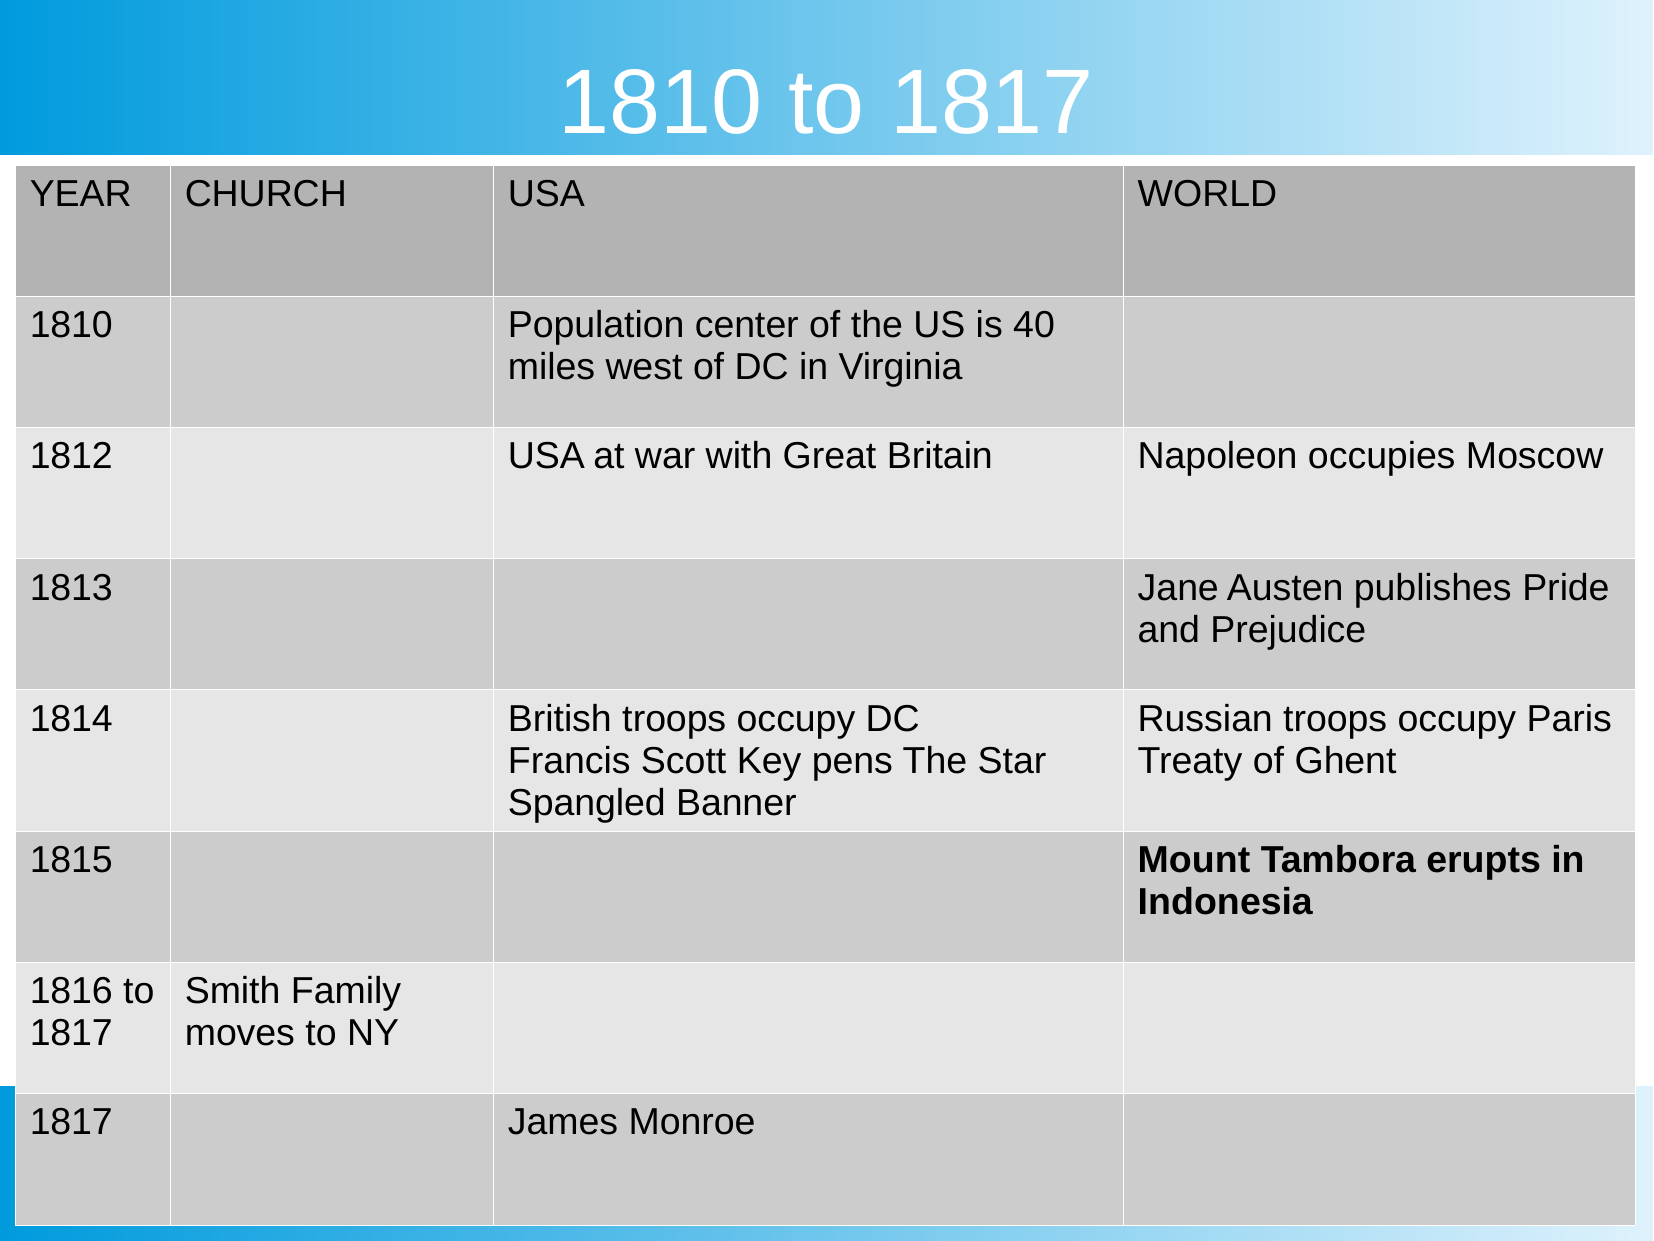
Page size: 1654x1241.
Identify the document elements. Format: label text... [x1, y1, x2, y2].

table_cell [494, 963, 1123, 1093]
table_cell 1817 [16, 1094, 170, 1225]
table_cell James Monroe [494, 1094, 1123, 1225]
table_cell 1816 to 1817 [16, 963, 170, 1093]
table_cell Smith Family moves to NY [171, 963, 493, 1093]
table_cell [494, 832, 1123, 962]
table_cell [171, 832, 493, 962]
table_cell British troops occupy DC Francis Scott Key pens The Star Spangled Banner [494, 690, 1123, 831]
table_cell Population center of the US is 40 miles west of DC in Virginia [494, 297, 1123, 427]
table_header WORLD [1124, 166, 1635, 296]
table_header USA [494, 166, 1123, 296]
table_cell [171, 297, 493, 427]
table_cell Napoleon occupies Moscow [1124, 428, 1635, 558]
table_cell Russian troops occupy Paris Treaty of Ghent [1124, 690, 1635, 831]
title 1810 to 1817 [82, 49, 1571, 155]
table_cell [171, 428, 493, 558]
table_cell [171, 690, 493, 831]
table_header CHURCH [171, 166, 493, 296]
table_cell [171, 559, 493, 689]
table_cell 1815 [16, 832, 170, 962]
table_header YEAR [16, 166, 170, 296]
table_cell USA at war with Great Britain [494, 428, 1123, 558]
table_cell Jane Austen publishes Pride and Prejudice [1124, 559, 1635, 689]
table_cell 1813 [16, 559, 170, 689]
table_cell 1814 [16, 690, 170, 831]
table_cell [171, 1094, 493, 1225]
table_cell 1812 [16, 428, 170, 558]
table_cell Mount Tambora erupts in Indonesia [1124, 832, 1635, 962]
table_cell [494, 559, 1123, 689]
table_cell [1124, 297, 1635, 427]
table_cell [1124, 963, 1635, 1093]
table_cell 1810 [16, 297, 170, 427]
table_cell [1124, 1094, 1635, 1225]
